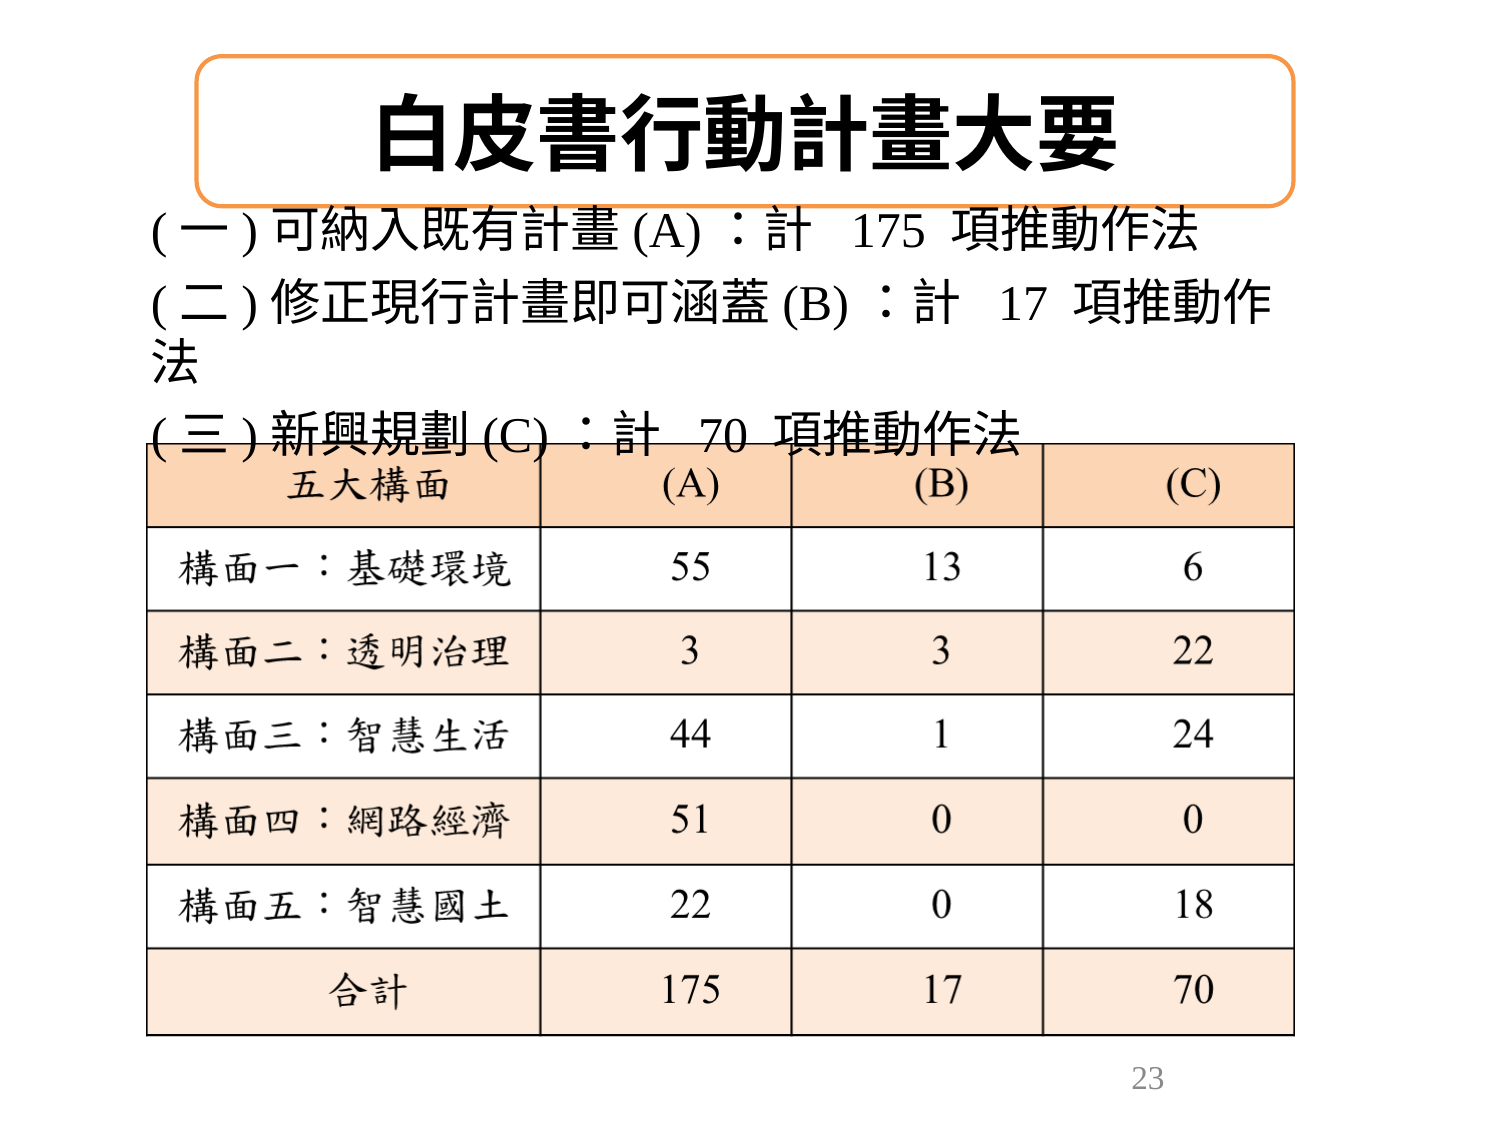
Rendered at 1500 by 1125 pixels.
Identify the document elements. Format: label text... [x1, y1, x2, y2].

text_box 23 [1116, 1046, 1467, 1107]
picture [146, 470, 1295, 1038]
text_box (一)可納入既有計畫(A)：計 175 項推動作法 (二)修正現行計畫即可涵蓋(B)：計 17 項推動作法 (三)新興規劃(C)：計 70 項推動作法 [136, 190, 1305, 470]
text_box 白皮書行動計畫大要 [196, 56, 1294, 190]
